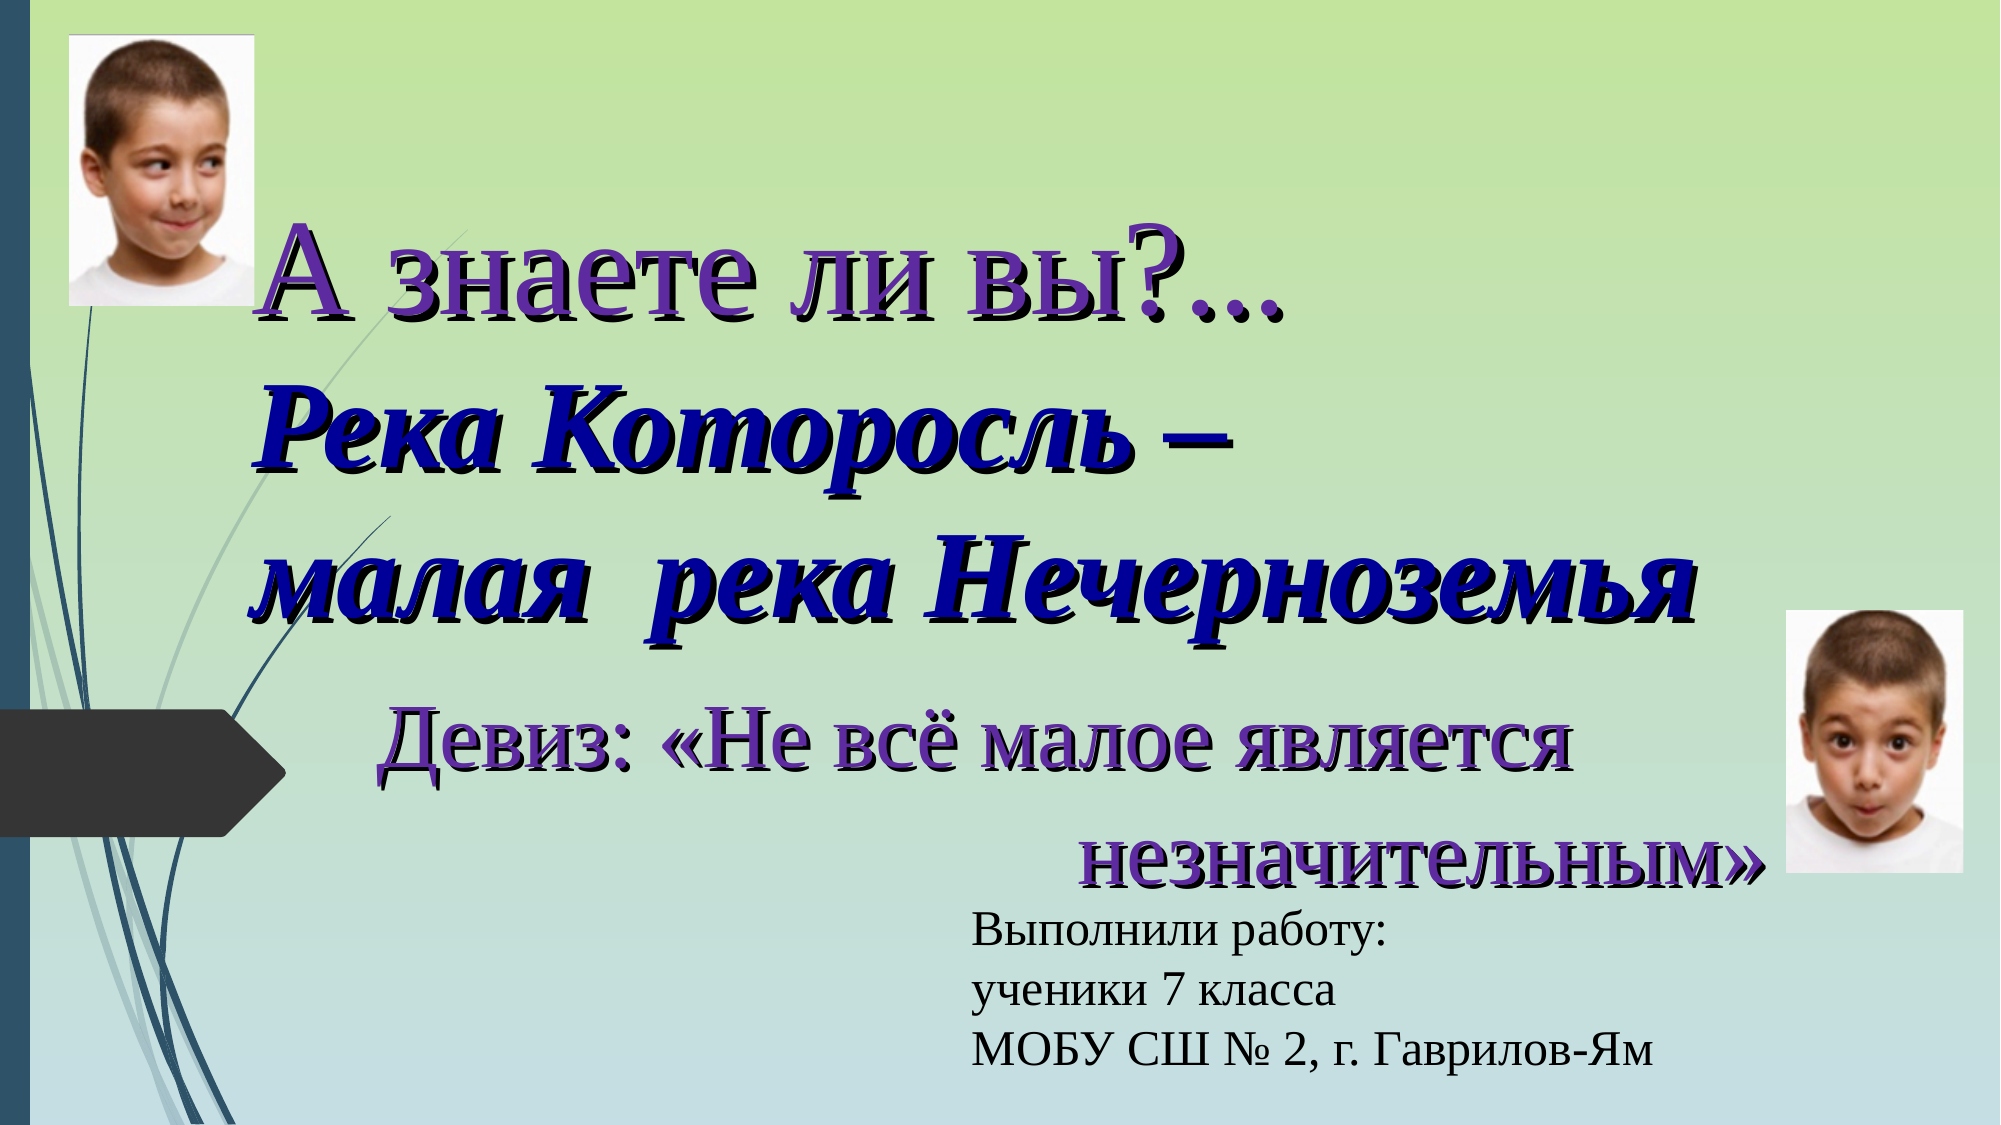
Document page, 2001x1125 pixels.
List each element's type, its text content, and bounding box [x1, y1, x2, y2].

title А знаете ли вы?... Река Которосль – малая река Нечерноземья Девиз: «Не всё малое является незначительным» [236, 170, 1909, 802]
picture [69, 34, 255, 306]
picture [1786, 610, 1964, 873]
subtitle Выполнили работу: ученики 7 класса МОБУ СШ № 2, г. Гаврилов-Ям [956, 887, 1964, 1096]
